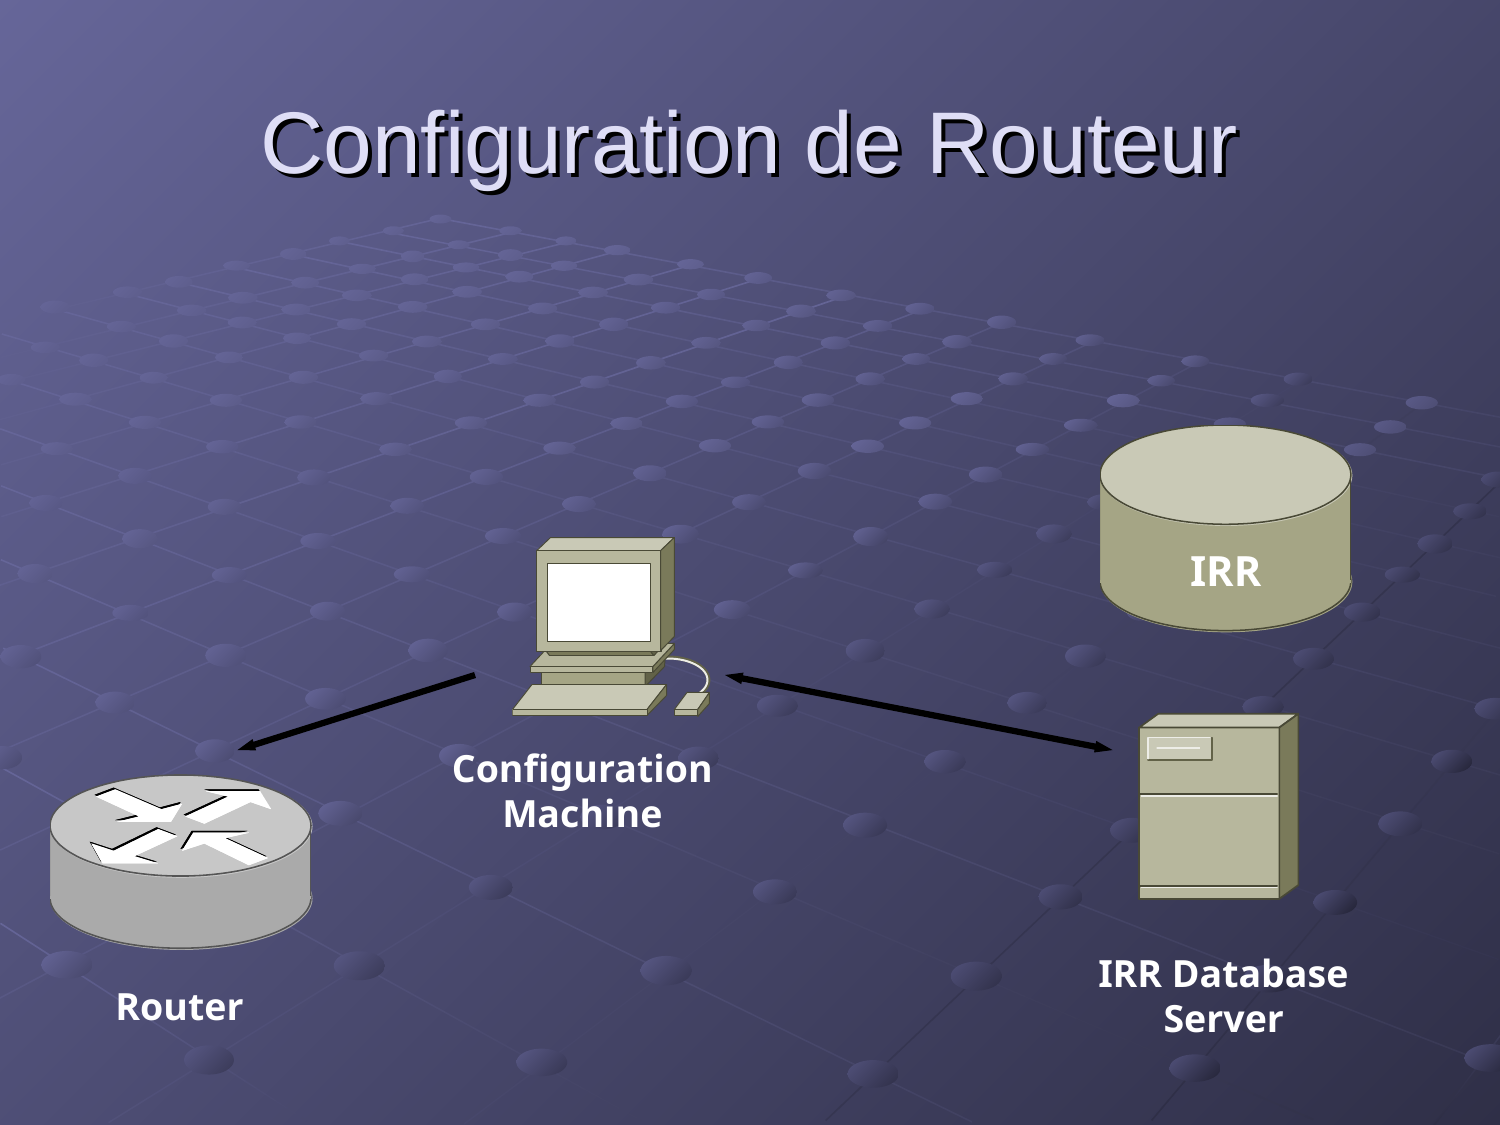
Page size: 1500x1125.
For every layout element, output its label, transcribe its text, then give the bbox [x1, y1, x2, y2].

picture [50, 774, 313, 950]
picture [512, 537, 711, 718]
title Configuration de Routeur [75, 45, 1426, 233]
text_box IRR [1175, 537, 1286, 603]
text_box Router [100, 975, 259, 1036]
picture [1137, 712, 1301, 901]
text_box Configuration Machine [425, 737, 741, 843]
text_box IRR Database Server [1072, 942, 1375, 1049]
picture [1100, 425, 1353, 633]
